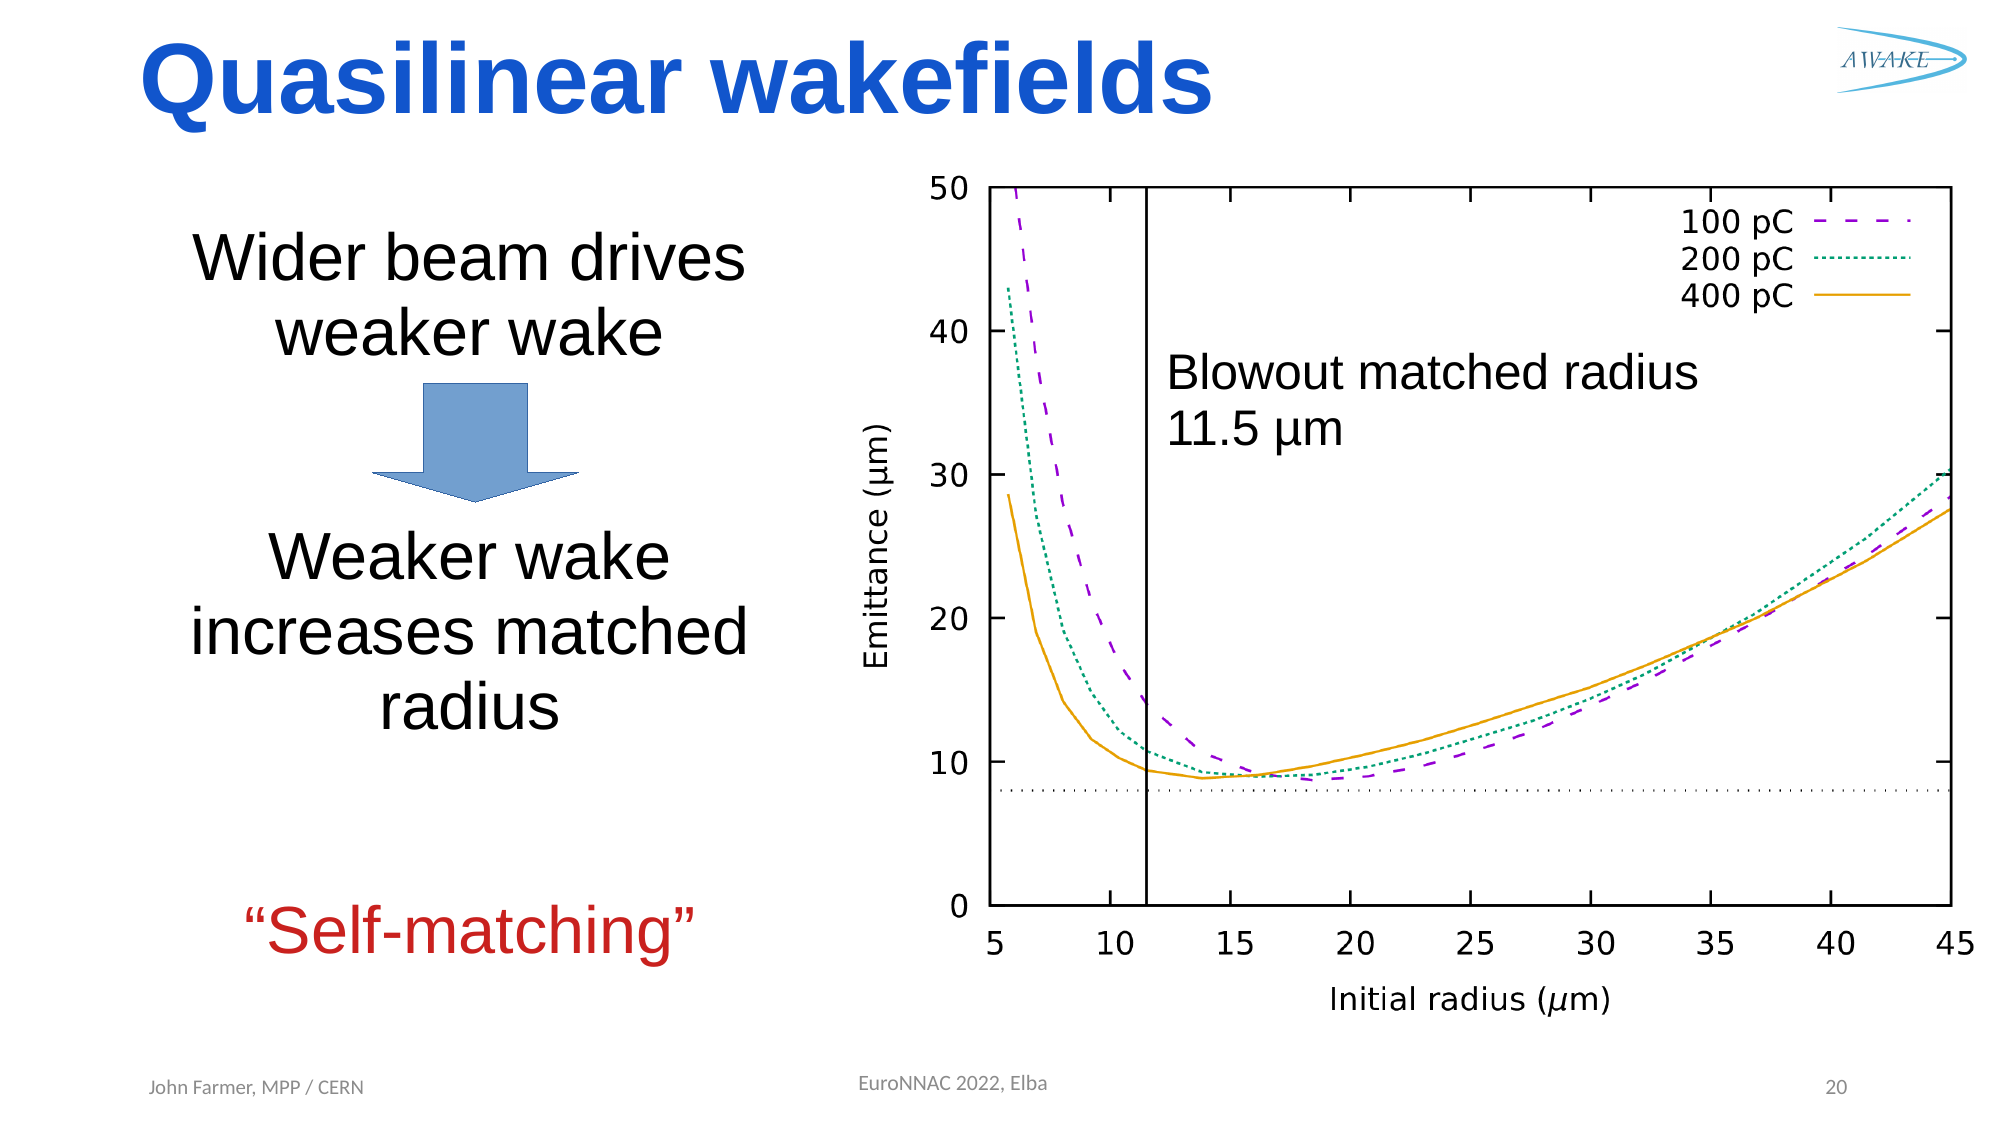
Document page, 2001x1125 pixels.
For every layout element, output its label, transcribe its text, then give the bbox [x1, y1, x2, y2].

text_box Wider beam drives weaker wake Weaker wake increases matched radius “Self-matching” [137, 220, 804, 1004]
picture [1837, 27, 1967, 93]
text_box Blowout matched radius 11.5 µm [1151, 336, 1715, 464]
picture [826, 157, 1994, 1028]
text_box [372, 383, 579, 503]
title Quasilinear wakefields [139, 22, 1759, 135]
